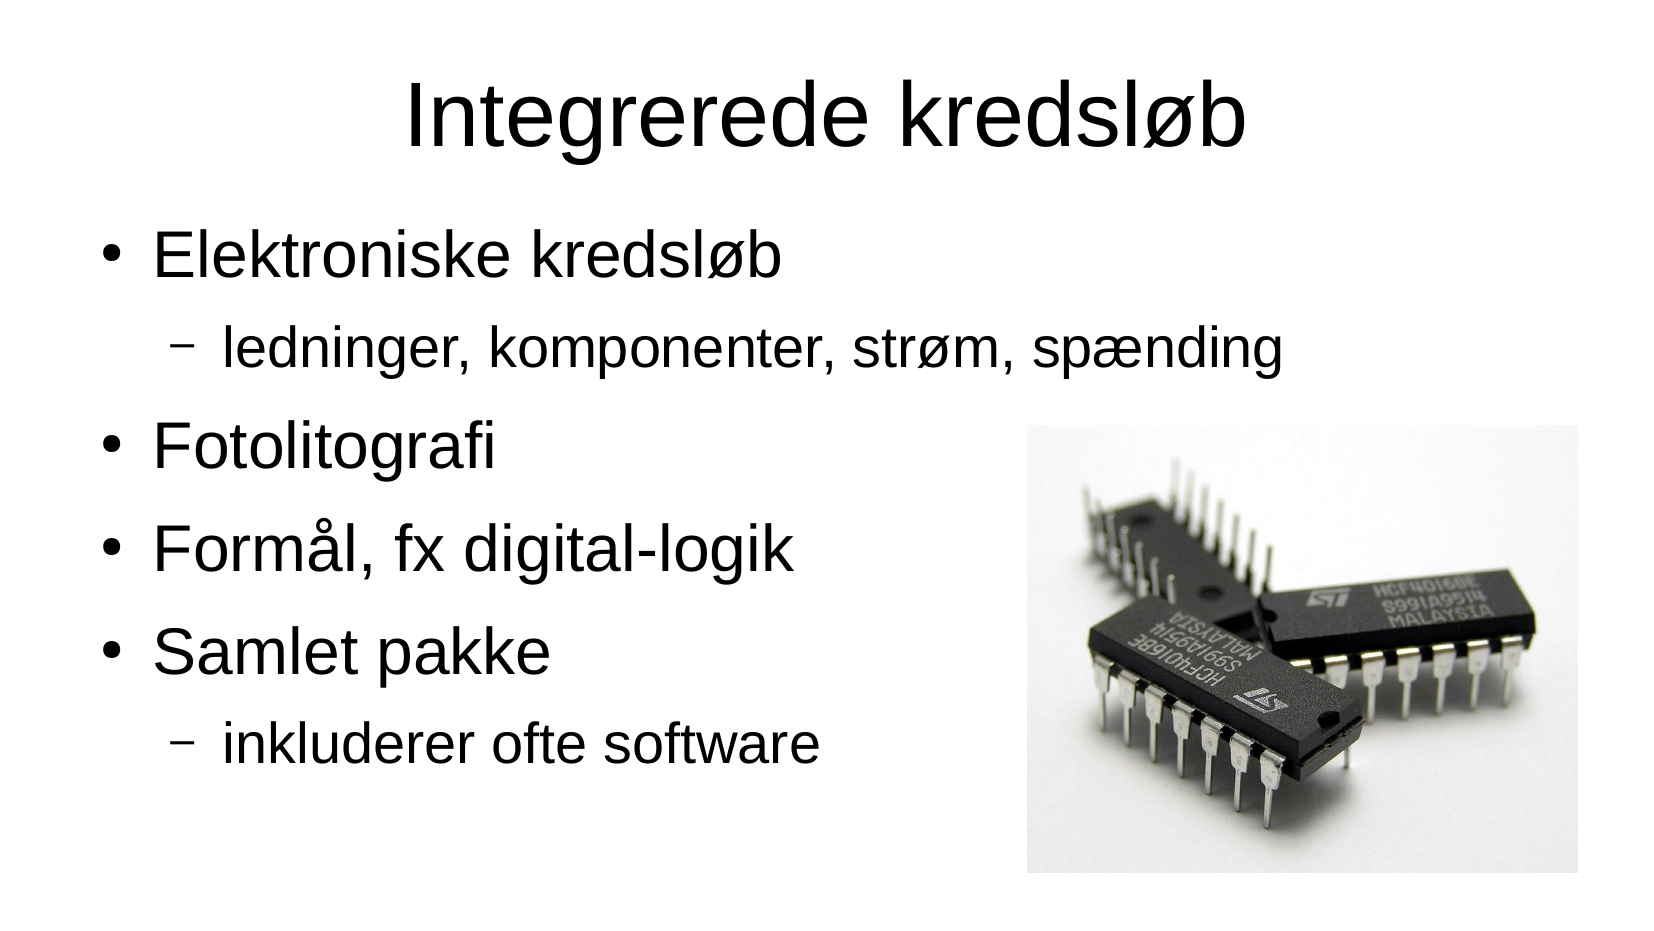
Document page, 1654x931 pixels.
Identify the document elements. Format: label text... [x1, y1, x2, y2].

picture [1027, 425, 1578, 873]
list Elektroniske kredsløb ledninger, komponenter, strøm, spænding Fotolitografi Formål, fx digital-logik Samlet pakke inkluderer ofte software [82, 217, 1571, 782]
title Integrerede kredsløb [82, 37, 1571, 193]
